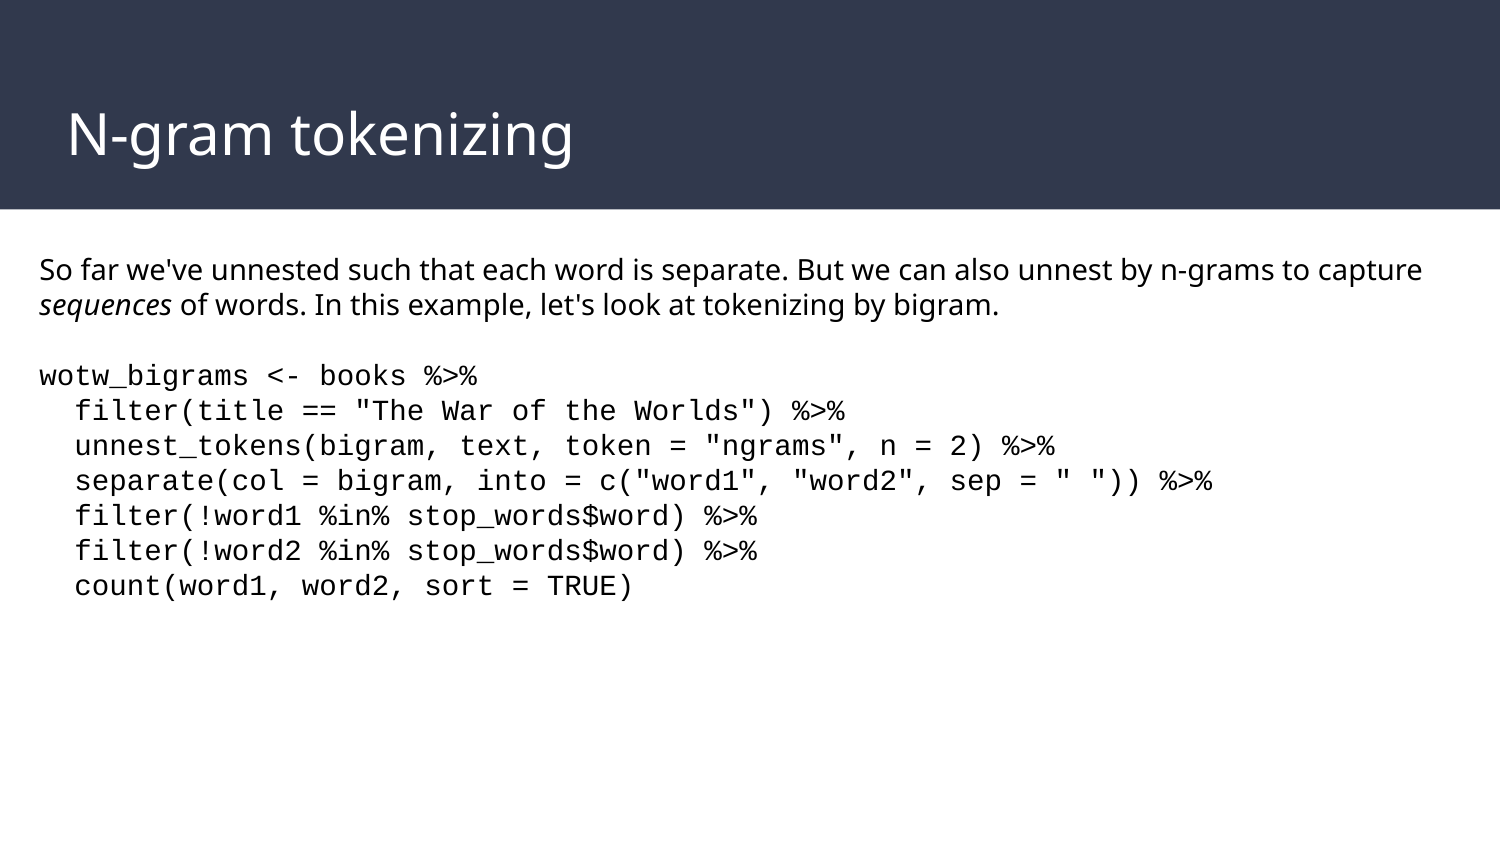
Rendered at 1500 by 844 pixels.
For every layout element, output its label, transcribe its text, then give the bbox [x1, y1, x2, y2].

title N-gram tokenizing [51, 82, 1449, 185]
text_box So far we've unnested such that each word is separate. But we can also unnest by n-grams to capture sequences of words. In this example, let's look at tokenizing by bigram. wotw_bigrams <- books %>% filter(title == "The War of the Worlds") %>% unnest_tokens(bigram, text, token = "ngrams", n = 2) %>% separate(col = bigram, into = c("word1", "word2", sep = " ")) %>% filter(!word1 %in% stop_words$word) %>% filter(!word2 %in% stop_words$word) %>% count(word1, word2, sort = TRUE) [24, 236, 1482, 818]
